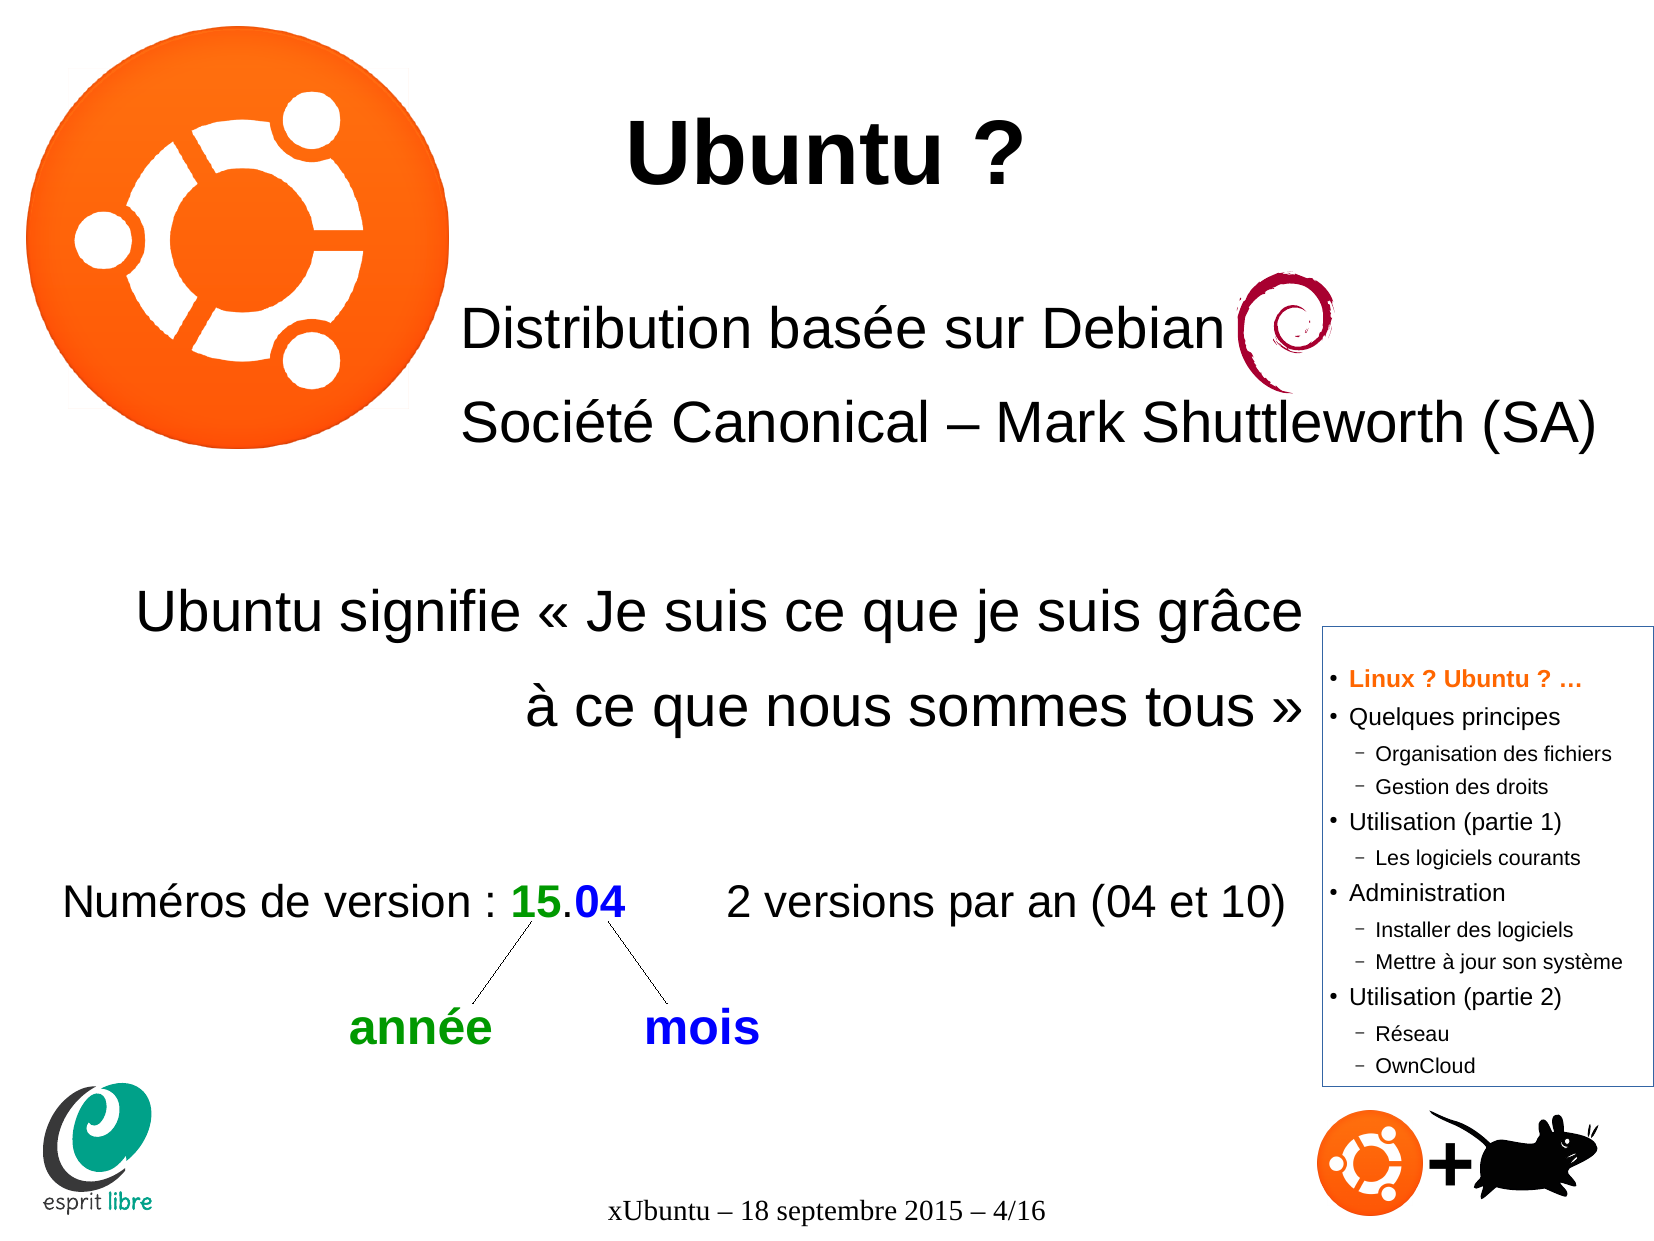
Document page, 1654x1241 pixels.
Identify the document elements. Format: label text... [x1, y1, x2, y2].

picture [1236, 271, 1335, 295]
title Ubuntu ? [449, 49, 1571, 257]
text_box Numéros de version : 15.04 2 versions par an (04 et 10) [47, 868, 1303, 935]
picture [1317, 1110, 1423, 1216]
picture [26, 26, 449, 449]
list Distribution basée sur Debian Société Canonical – Mark Shuttleworth (SA) Ubuntu signifie « Je suis ce que je suis grâce à ce que nous sommes tous » [135, 295, 1613, 1075]
list Linux ? Ubuntu ? … Quelques principes Organisation des fichiers Gestion des droits Utilisation (partie 1) Les logiciels courants Administration Installer des logiciels Mettre à jour son système Utilisation (partie 2) Réseau OwnCloud [1322, 626, 1654, 1087]
text_box année [333, 992, 508, 1064]
text_box mois [629, 992, 776, 1064]
